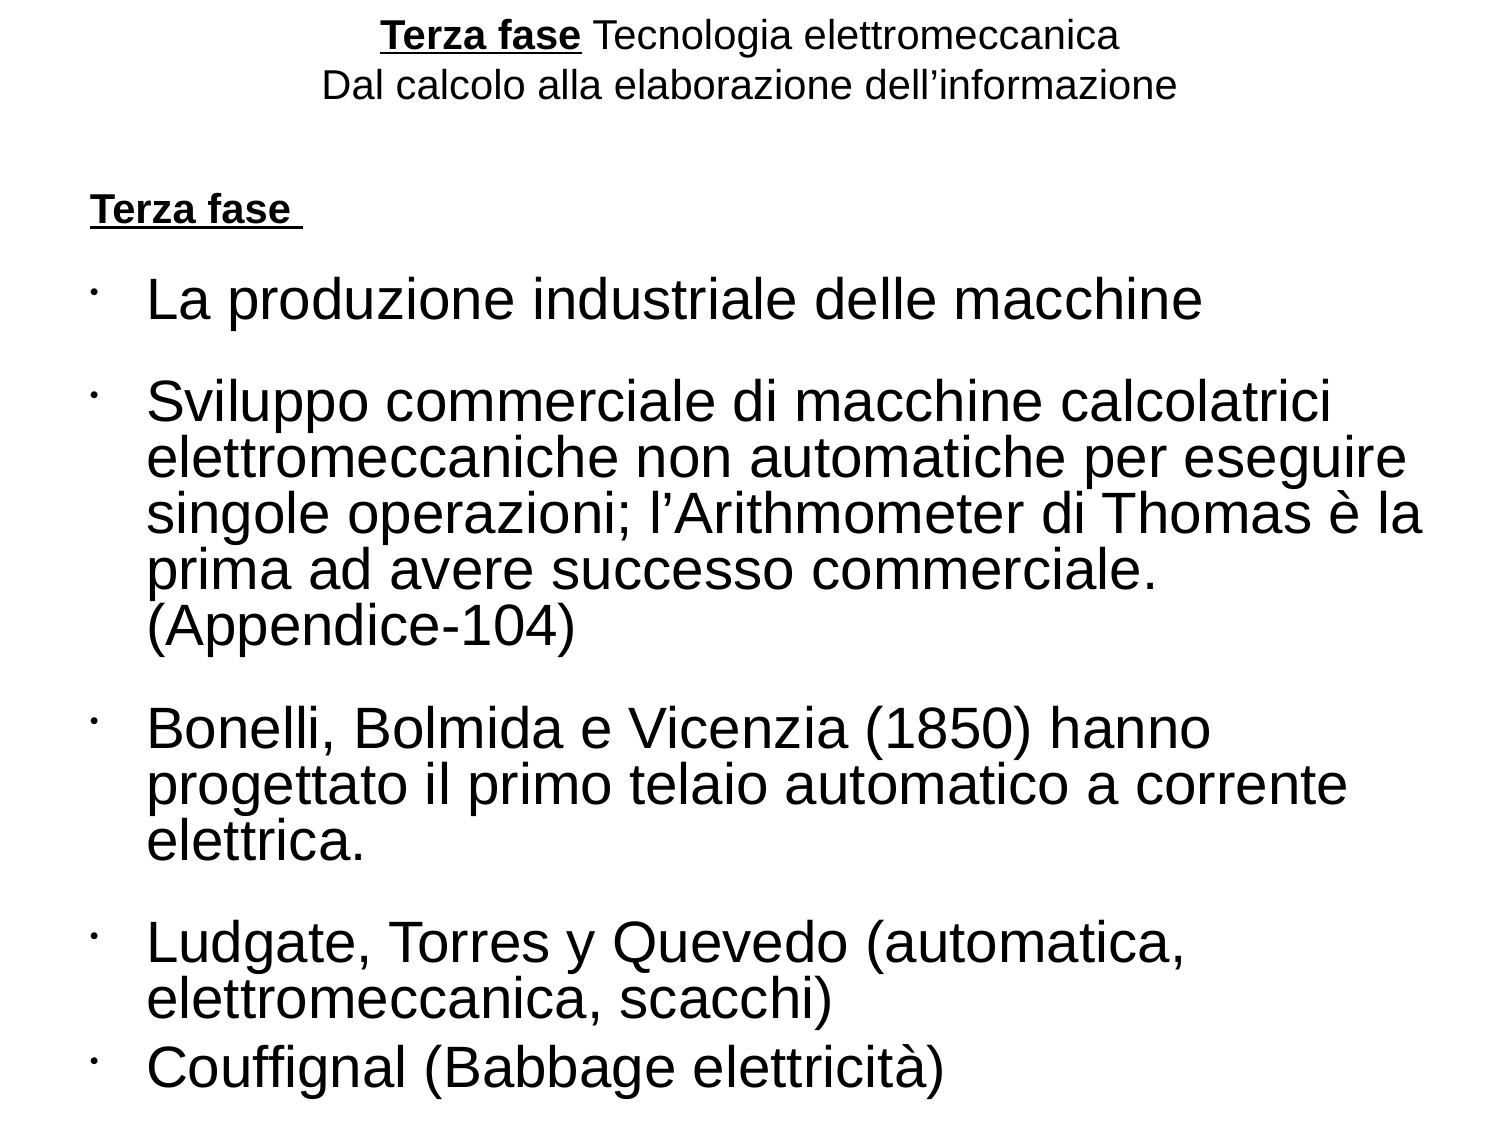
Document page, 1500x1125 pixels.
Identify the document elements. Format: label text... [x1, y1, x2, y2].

list Terza fase La produzione industriale delle macchine Sviluppo commerciale di macchine calcolatrici elettromeccaniche non automatiche per eseguire singole operazioni; l’Arithmometer di Thomas è la prima ad avere successo commerciale. (Appendice-104) Bonelli, Bolmida e Vicenzia (1850) hanno progettato il primo telaio automatico a corrente elettrica. Ludgate, Torres y Quevedo (automatica, elettromeccanica, scacchi) Couffignal (Babbage elettricità) [75, 184, 1447, 1083]
title Terza fase Tecnologia elettromeccanica Dal calcolo alla elaborazione dell’informazione [75, 0, 1425, 173]
